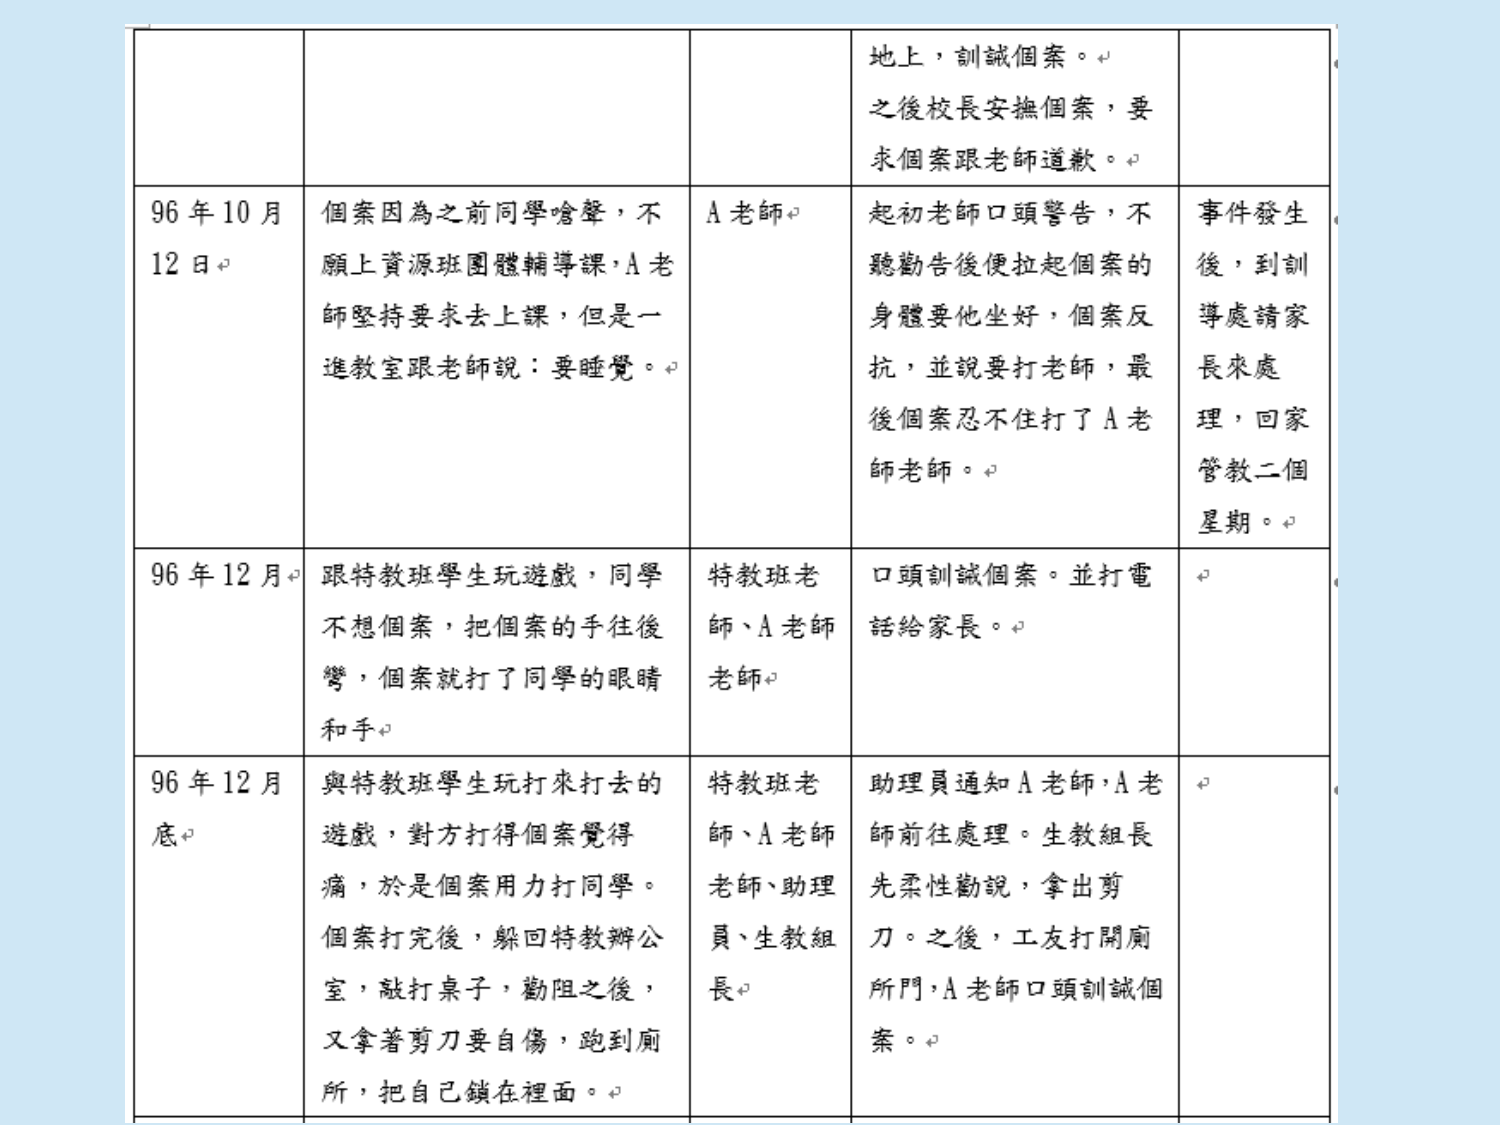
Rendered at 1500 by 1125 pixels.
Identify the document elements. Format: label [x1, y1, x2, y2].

picture [125, 24, 1338, 1123]
